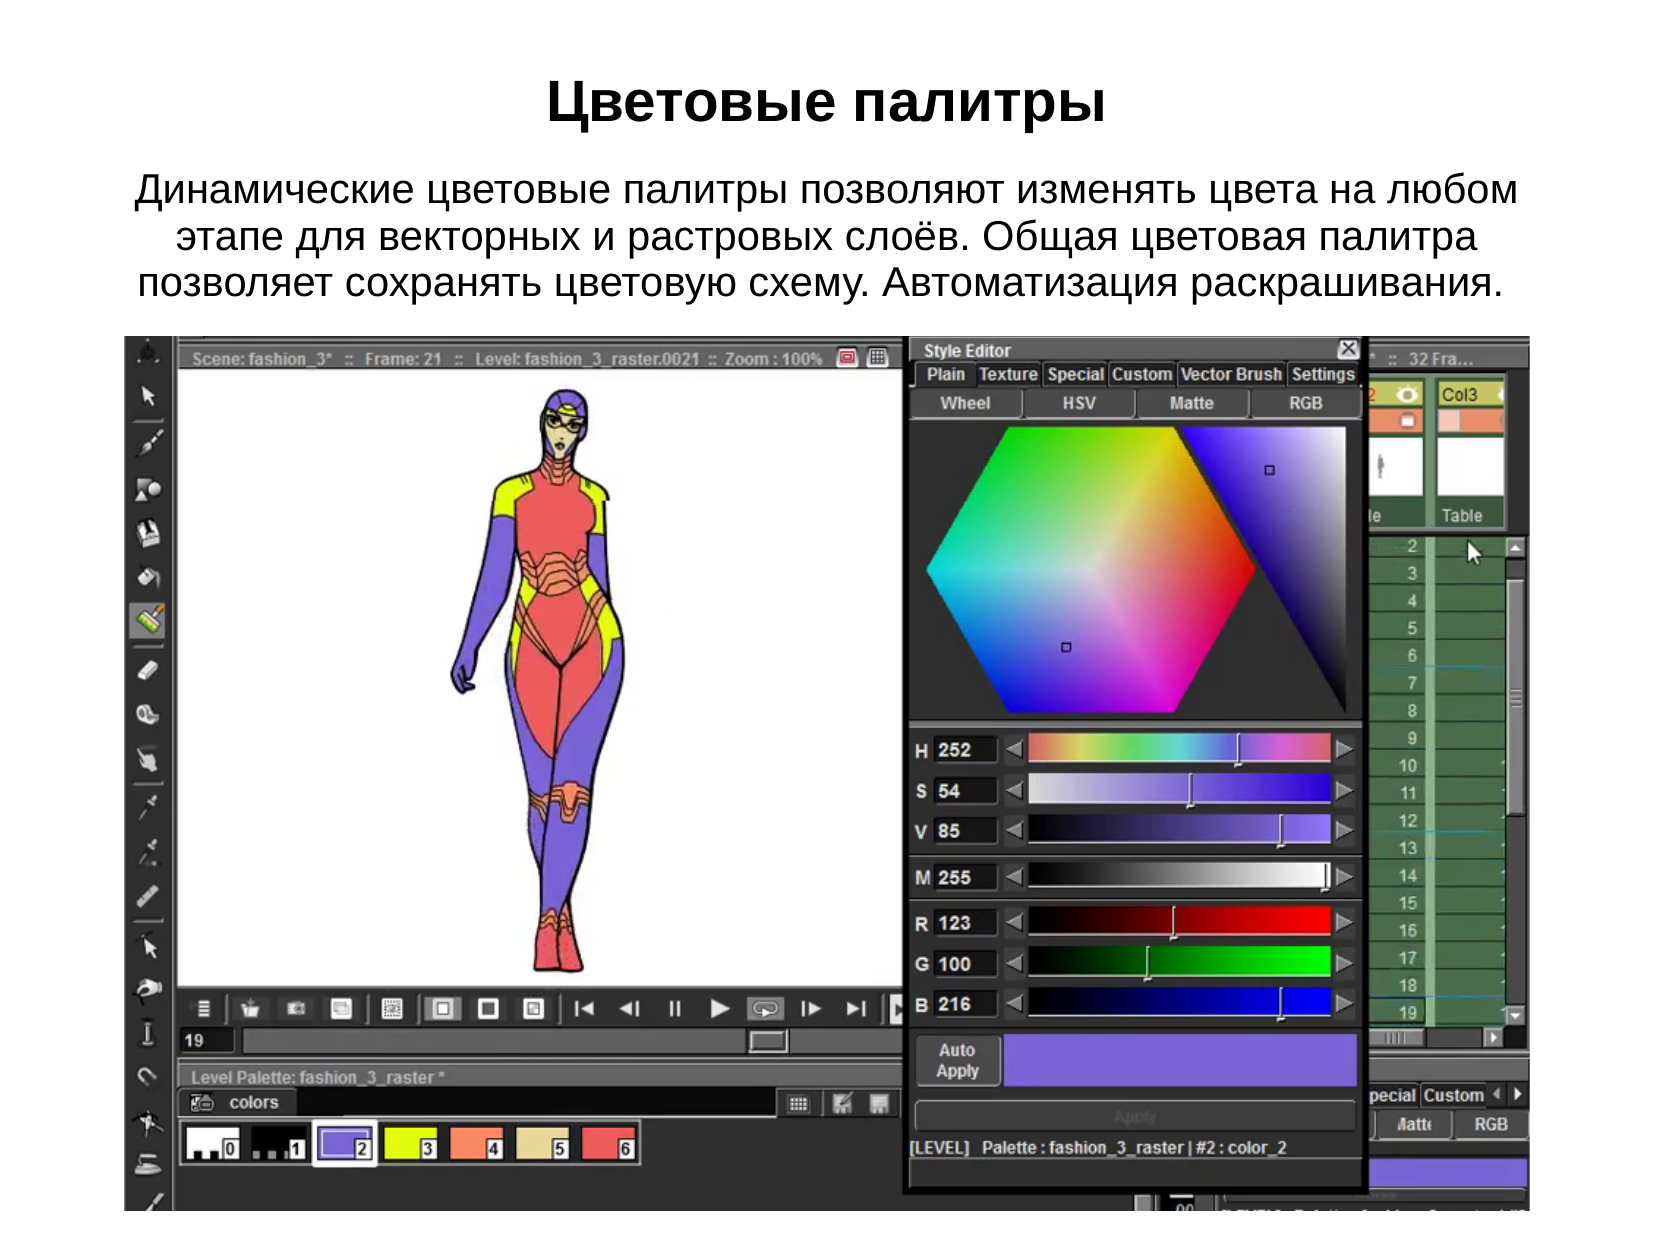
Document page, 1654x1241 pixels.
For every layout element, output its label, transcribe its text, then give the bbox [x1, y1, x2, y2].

list Динамические цветовые палитры позволяют изменять цвета на любом этапе для векторных и растровых слоёв. Общая цветовая палитра позволяет сохранять цветовую схему. Автоматизация раскрашивания. [82, 166, 1571, 349]
title Цветовые палитры [82, 49, 1571, 154]
picture [124, 336, 1530, 1211]
